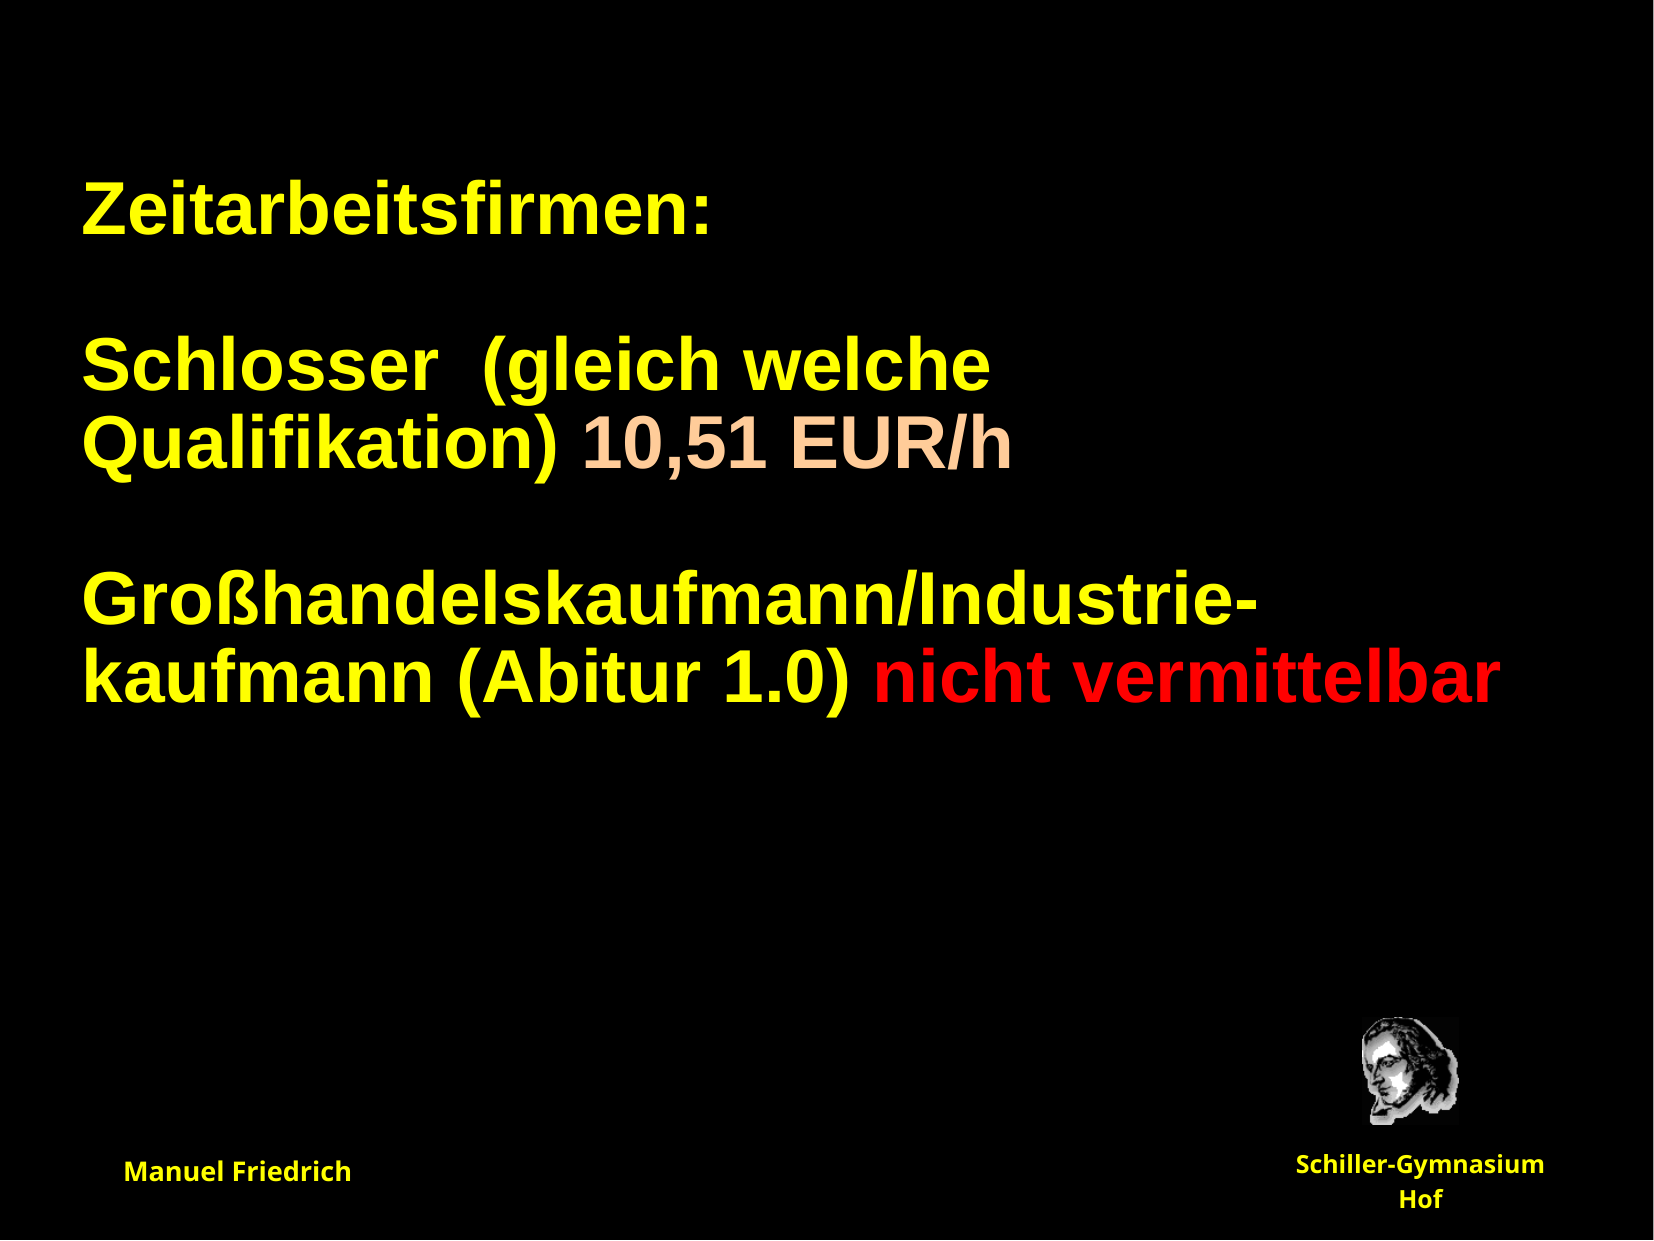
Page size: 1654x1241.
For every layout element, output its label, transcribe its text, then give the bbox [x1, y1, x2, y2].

text_box Manuel Friedrich [123, 1151, 353, 1191]
picture [1362, 1017, 1459, 1126]
text_box Zeitarbeitsfirmen: Schlosser (gleich welche Qualifikation) 10,51 EUR/h Großhandelskaufmann/Industrie- kaufmann (Abitur 1.0) nicht vermittelbar [81, 171, 1503, 719]
text_box Schiller-Gymnasium Hof [1295, 1145, 1546, 1216]
